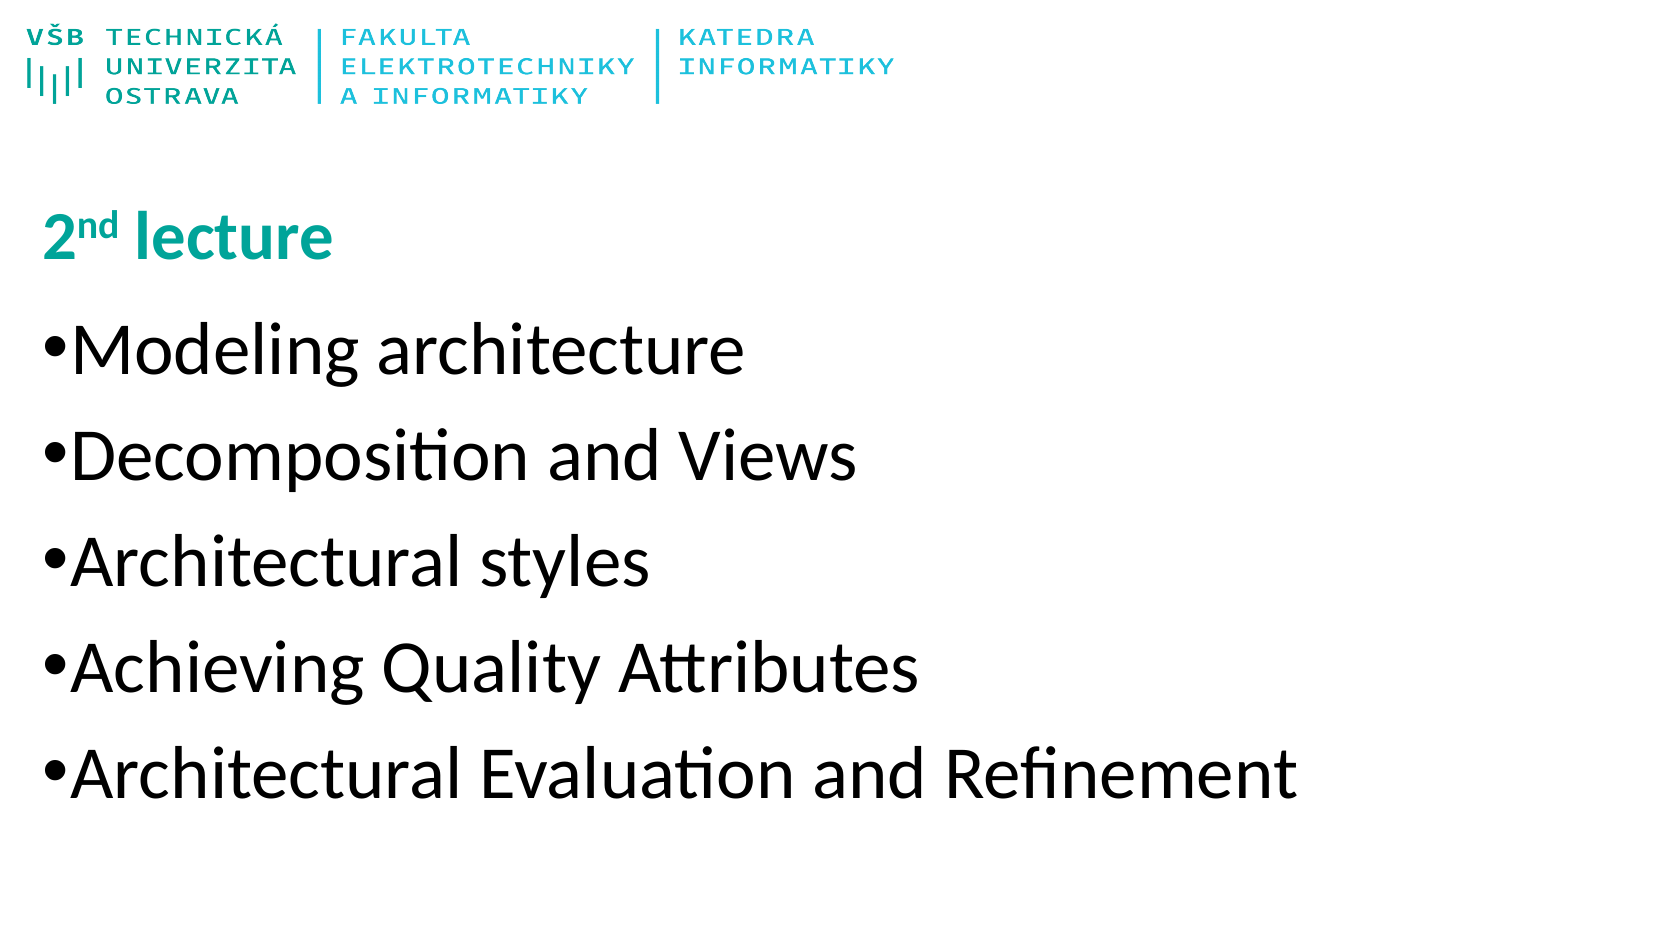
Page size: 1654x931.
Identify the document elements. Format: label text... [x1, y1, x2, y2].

title 2nd lecture [27, 142, 1628, 282]
list Modeling architecture Decomposition and Views Architectural styles Achieving Quality Attributes Architectural Evaluation and Refinement [27, 302, 1628, 842]
picture [26, 23, 894, 104]
